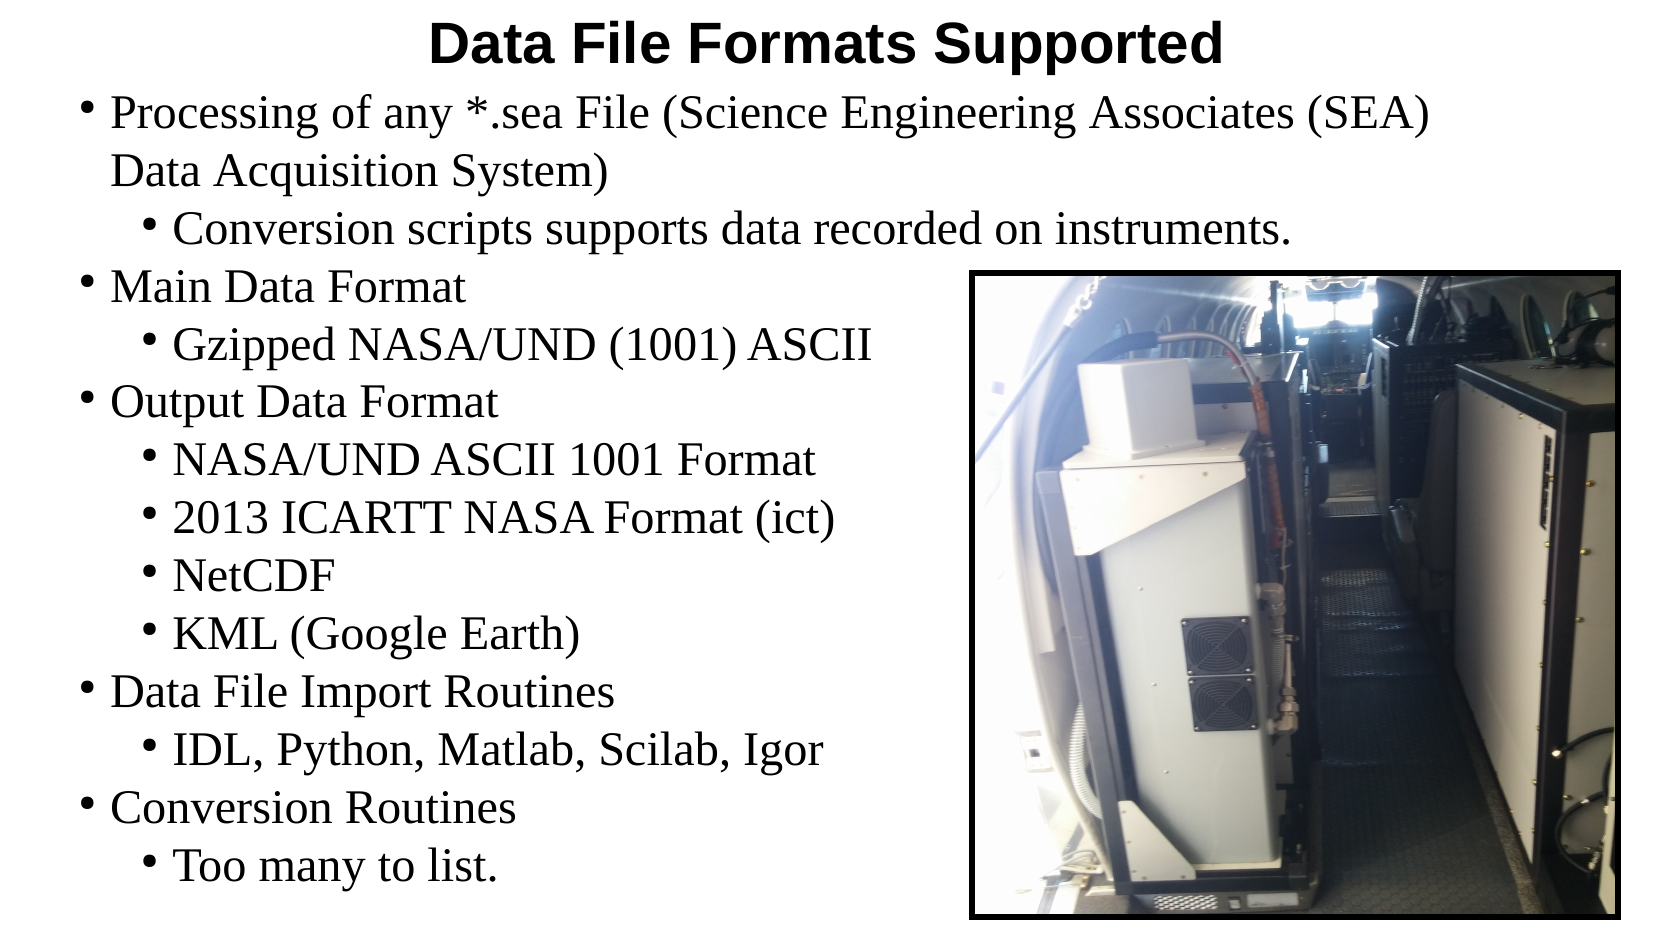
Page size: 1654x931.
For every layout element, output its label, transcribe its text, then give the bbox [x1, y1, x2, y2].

list Processing of any *.sea File (Science Engineering Associates (SEA) Data Acquisition System) Conversion scripts supports data recorded on instruments. Main Data Format Gzipped NASA/UND (1001) ASCII Output Data Format NASA/UND ASCII 1001 Format 2013 ICARTT NASA Format (ict) NetCDF KML (Google Earth) Data File Import Routines IDL, Python, Matlab, Scilab, Igor Conversion Routines Too many to list. [64, 72, 1490, 918]
text_box Data File Formats Supported [0, 1, 1654, 79]
picture [975, 275, 1616, 915]
